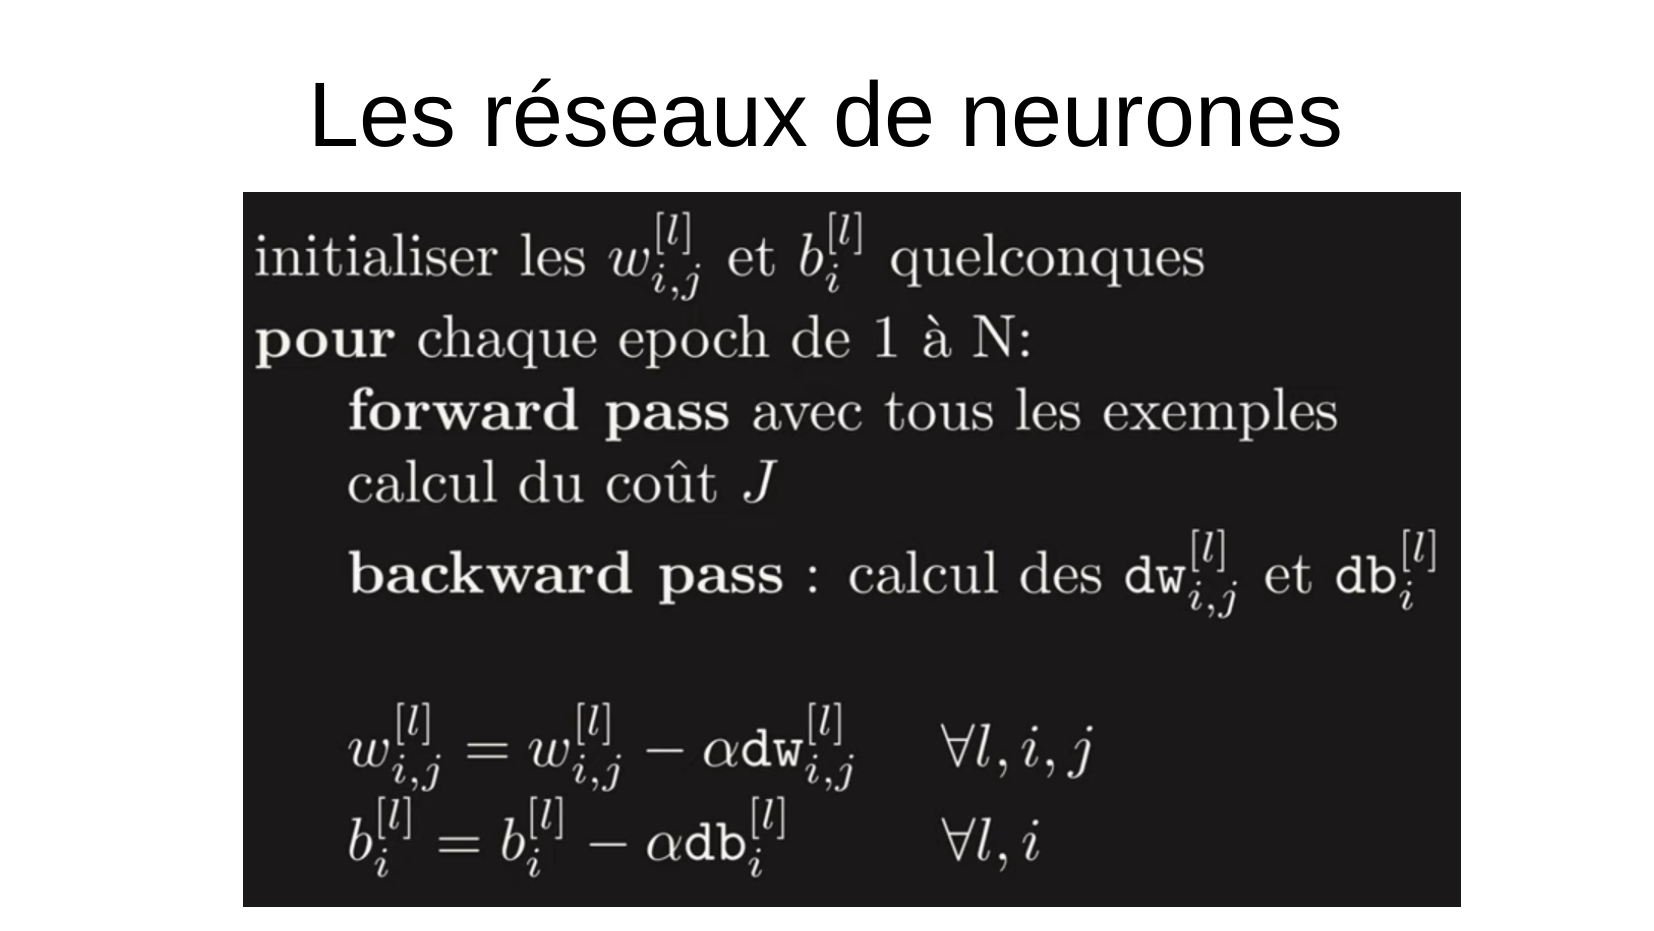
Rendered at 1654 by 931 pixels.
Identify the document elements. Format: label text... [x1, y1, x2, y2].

picture [243, 192, 1461, 907]
title Les réseaux de neurones [82, 37, 1571, 193]
